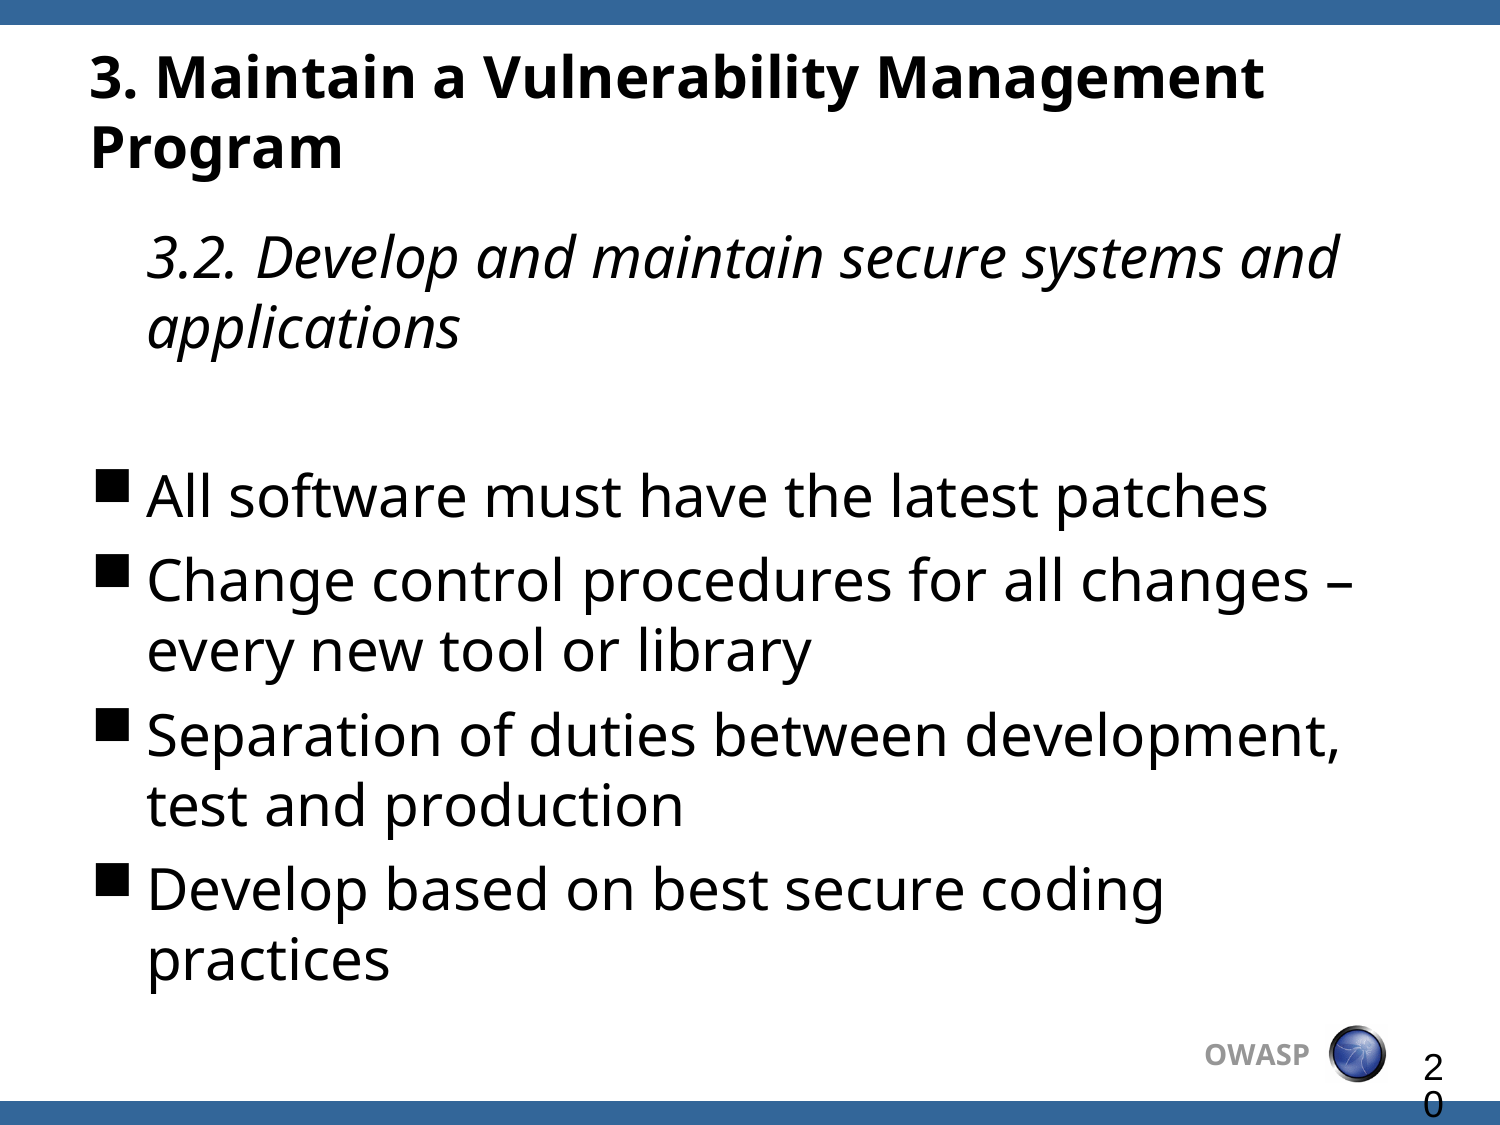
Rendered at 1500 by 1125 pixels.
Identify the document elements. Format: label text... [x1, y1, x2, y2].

list 3.2. Develop and maintain secure systems and applications All software must have the latest patches Change control procedures for all changes – every new tool or library Separation of duties between development, test and production Develop based on best secure coding practices [75, 212, 1426, 1005]
title 3. Maintain a Vulnerability Management Program [75, 32, 1426, 188]
picture [1325, 1024, 1388, 1083]
